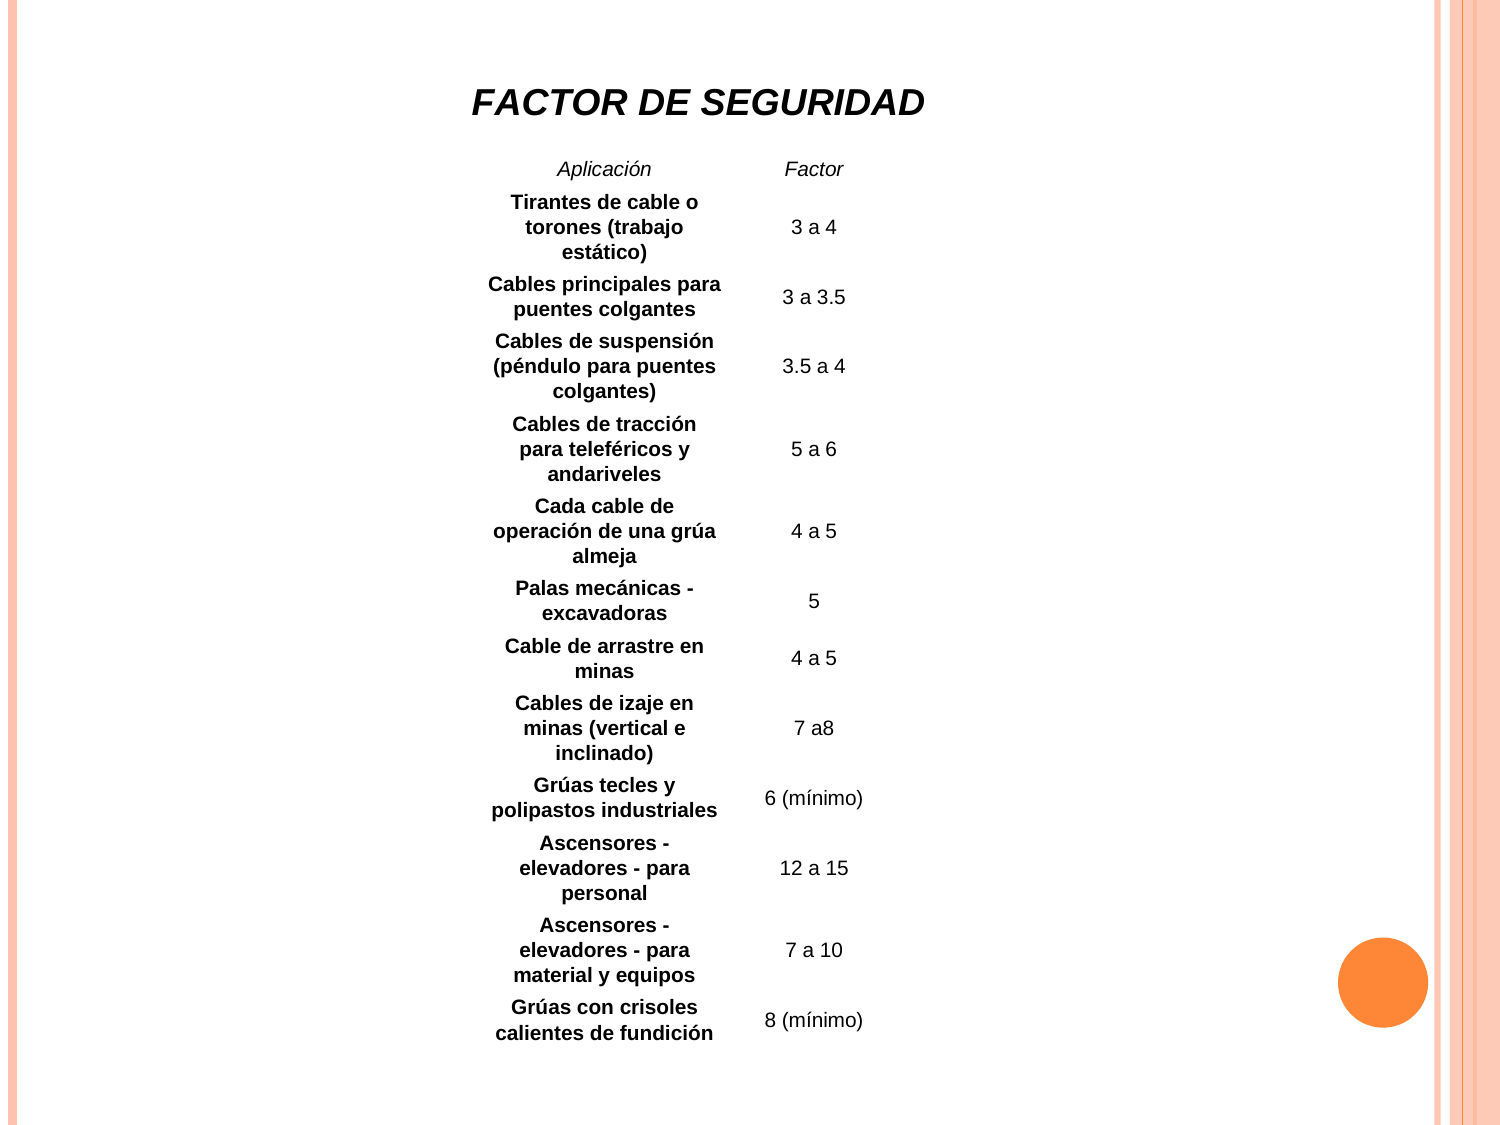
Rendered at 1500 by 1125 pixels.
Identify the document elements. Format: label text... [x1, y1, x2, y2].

table_cell Cables de tracción para teleféricos y andariveles [480, 407, 729, 489]
table_cell 3 a 3.5 [729, 267, 899, 324]
table_cell Grúas con crisoles calientes de fundición [480, 990, 729, 1048]
table_cell Cables principales para puentes colgantes [480, 267, 729, 324]
table_cell 8 (mínimo) [729, 990, 899, 1048]
table_cell Cable de arrastre en minas [480, 629, 729, 686]
table_cell 7 a 10 [729, 908, 899, 990]
table_cell 4 a 5 [729, 489, 899, 571]
text_box FACTOR DE SEGURIDAD [456, 70, 944, 176]
table_cell 5 [729, 571, 899, 629]
table_cell Cada cable de operación de una grúa almeja [480, 489, 729, 571]
table_cell Palas mecánicas - excavadoras [480, 571, 729, 629]
table_cell 4 a 5 [729, 629, 899, 686]
table_cell 3.5 a 4 [729, 324, 899, 407]
table_header Factor [729, 176, 899, 185]
table_cell 5 a 6 [729, 407, 899, 489]
table_cell Cables de suspensión (péndulo para puentes colgantes) [480, 324, 729, 407]
table_cell Cables de izaje en minas (vertical e inclinado) [480, 686, 729, 768]
table_cell 7 a8 [729, 686, 899, 768]
table_cell Ascensores - elevadores - para personal [480, 826, 729, 908]
table_cell 6 (mínimo) [729, 768, 899, 826]
table_cell 12 a 15 [729, 826, 899, 908]
table_cell Grúas tecles y polipastos industriales [480, 768, 729, 826]
table_header Aplicación [480, 176, 729, 185]
table_cell Tirantes de cable o torones (trabajo estático) [480, 185, 729, 267]
table_cell Ascensores - elevadores - para material y equipos [480, 908, 729, 990]
table_cell 3 a 4 [729, 185, 899, 267]
